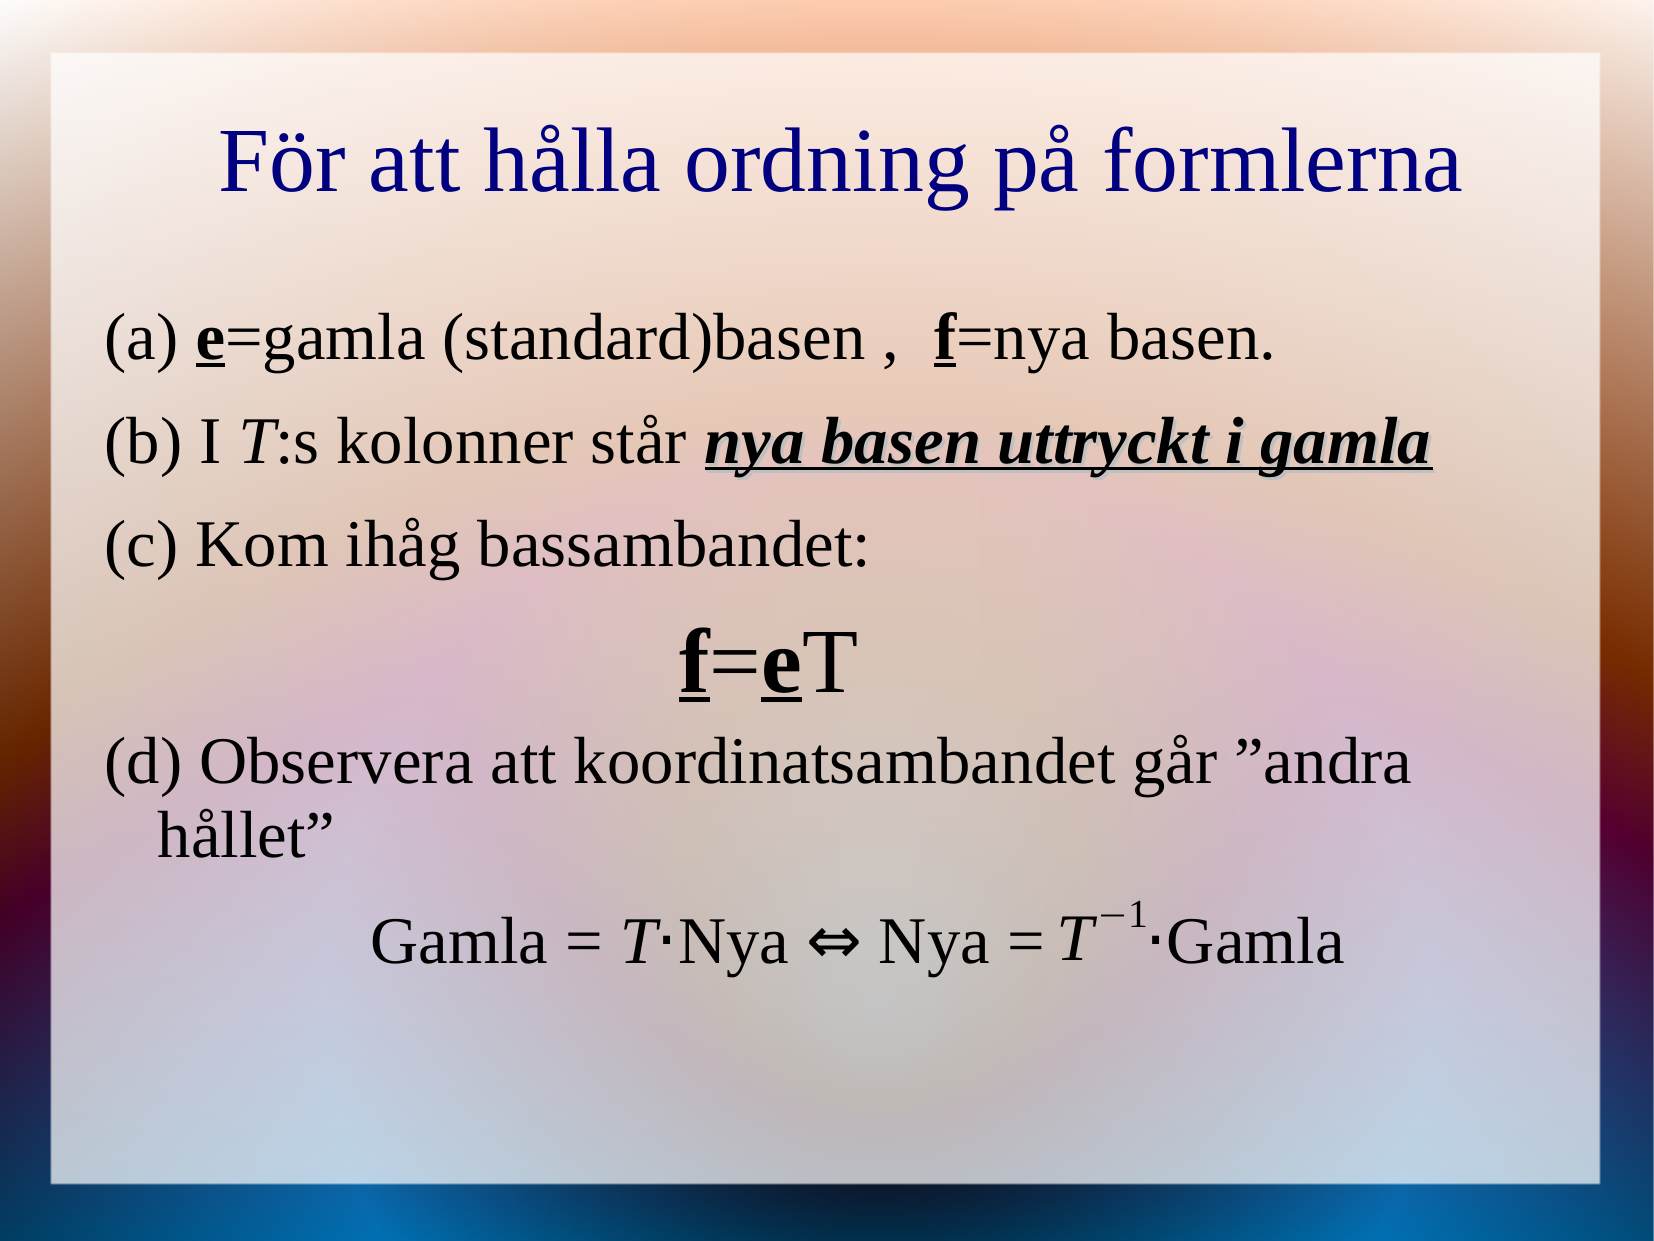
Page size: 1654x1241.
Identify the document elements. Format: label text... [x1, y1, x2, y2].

title För att hålla ordning på formlerna [86, 64, 1576, 257]
list e=gamla (standard)basen , f=nya basen. I T:s kolonner står nya basen uttryckt i gamla Kom ihåg bassambandet: f=eT Observera att koordinatsambandet går ”andra hållet” Gamla = T·Nya ⇔ Nya = ·Gamla [86, 300, 1576, 1104]
chart [1050, 891, 1155, 976]
picture [0, 0, 1654, 1241]
